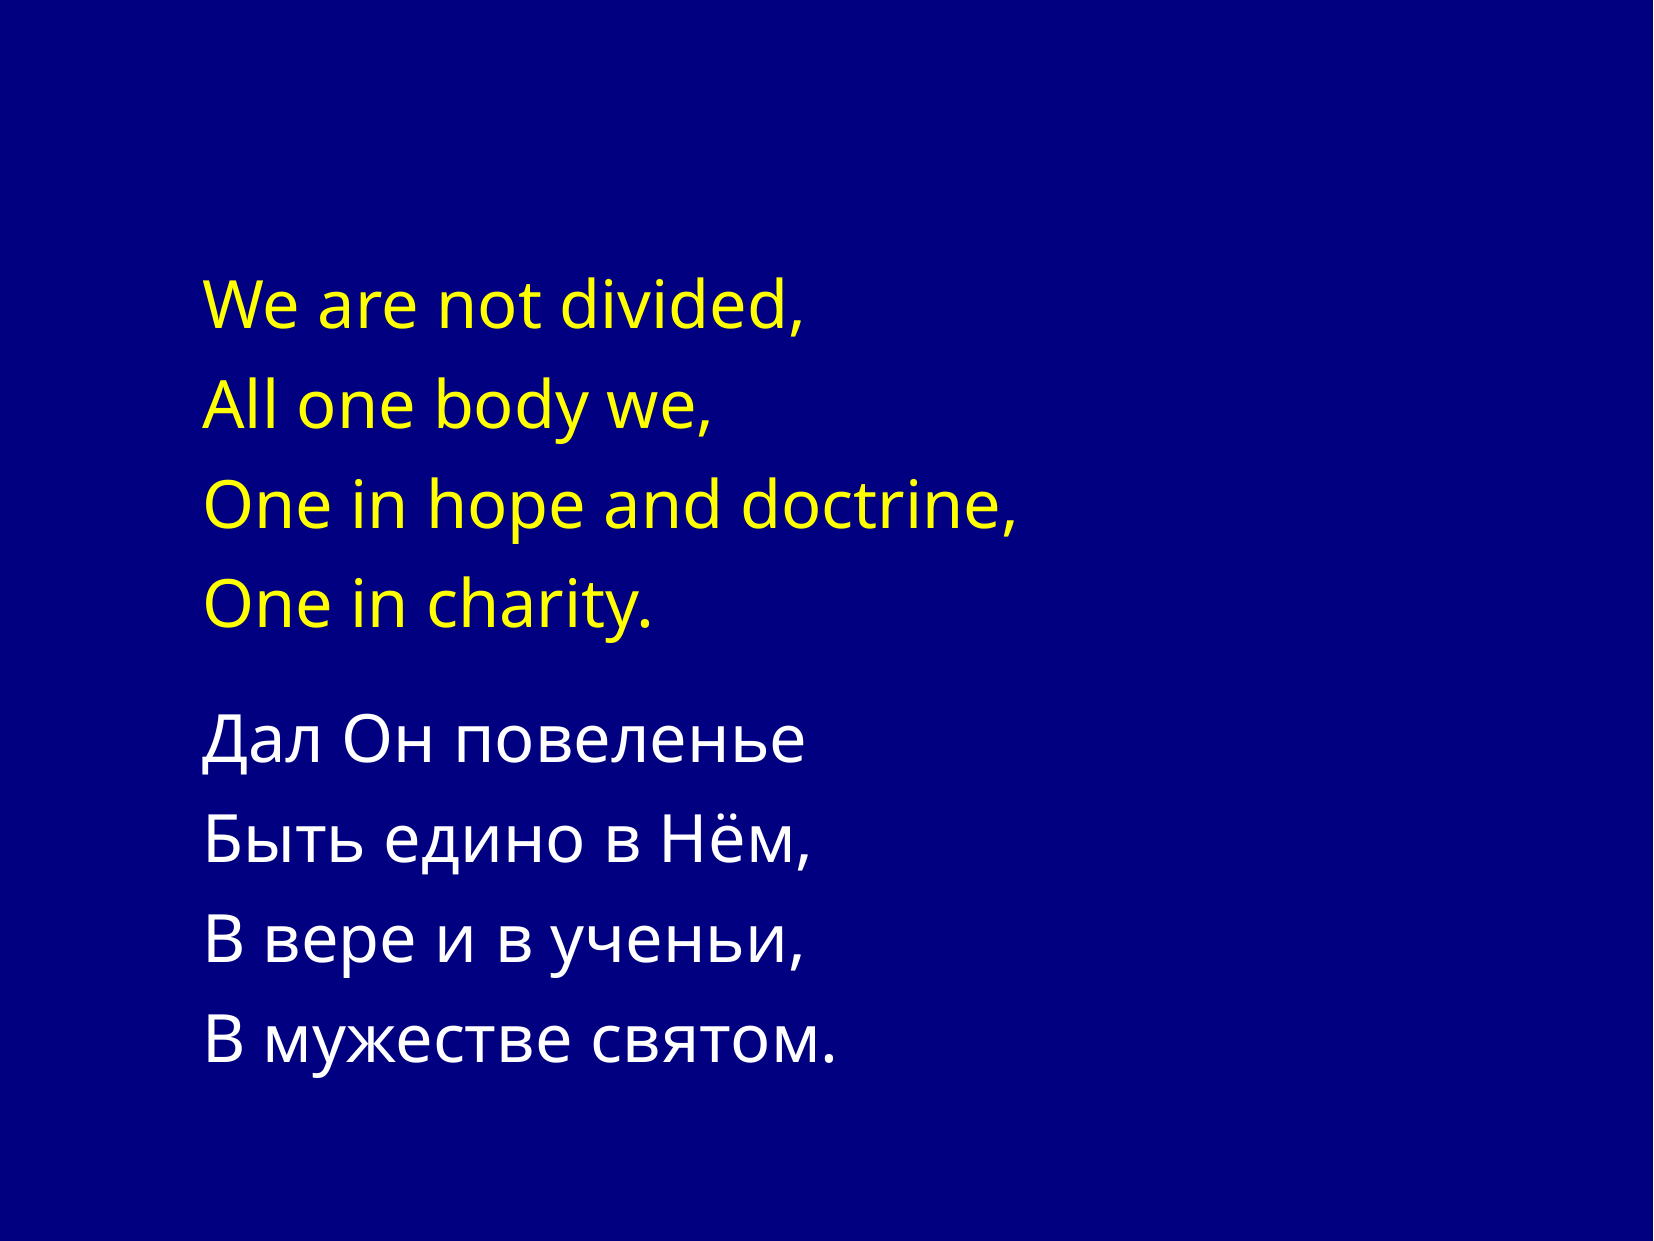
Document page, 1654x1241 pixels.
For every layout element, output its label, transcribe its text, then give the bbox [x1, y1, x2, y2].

text_box Дал Он повеленье Быть едино в Нём, В вере и в ученьи, В мужестве святом. [75, 675, 1576, 1163]
text_box We are not divided, All one body we, One in hope and doctrine, One in charity. [75, 150, 1576, 638]
